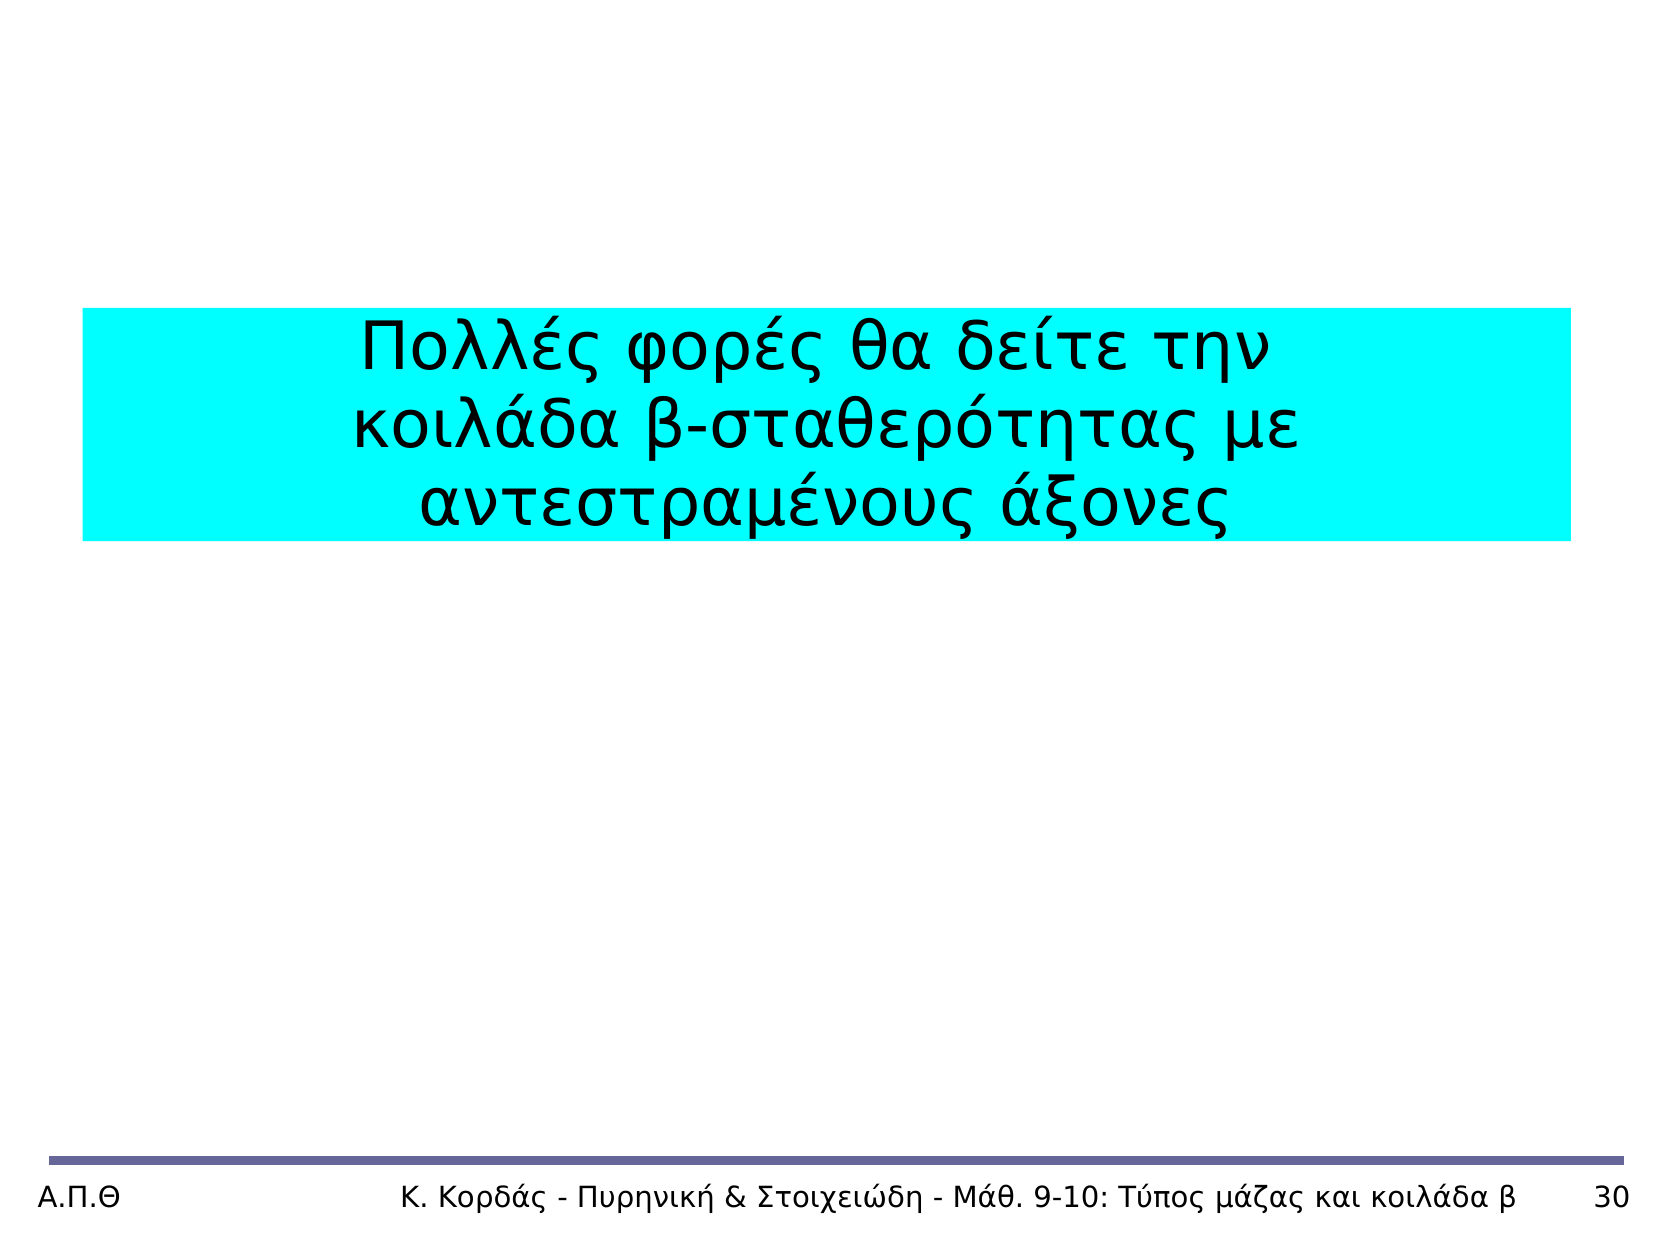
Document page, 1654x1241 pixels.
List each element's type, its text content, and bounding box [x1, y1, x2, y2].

title Πολλές φορές θα δείτε την κοιλάδα β-σταθερότητας με αντεστραμένους άξονες [82, 307, 1571, 542]
